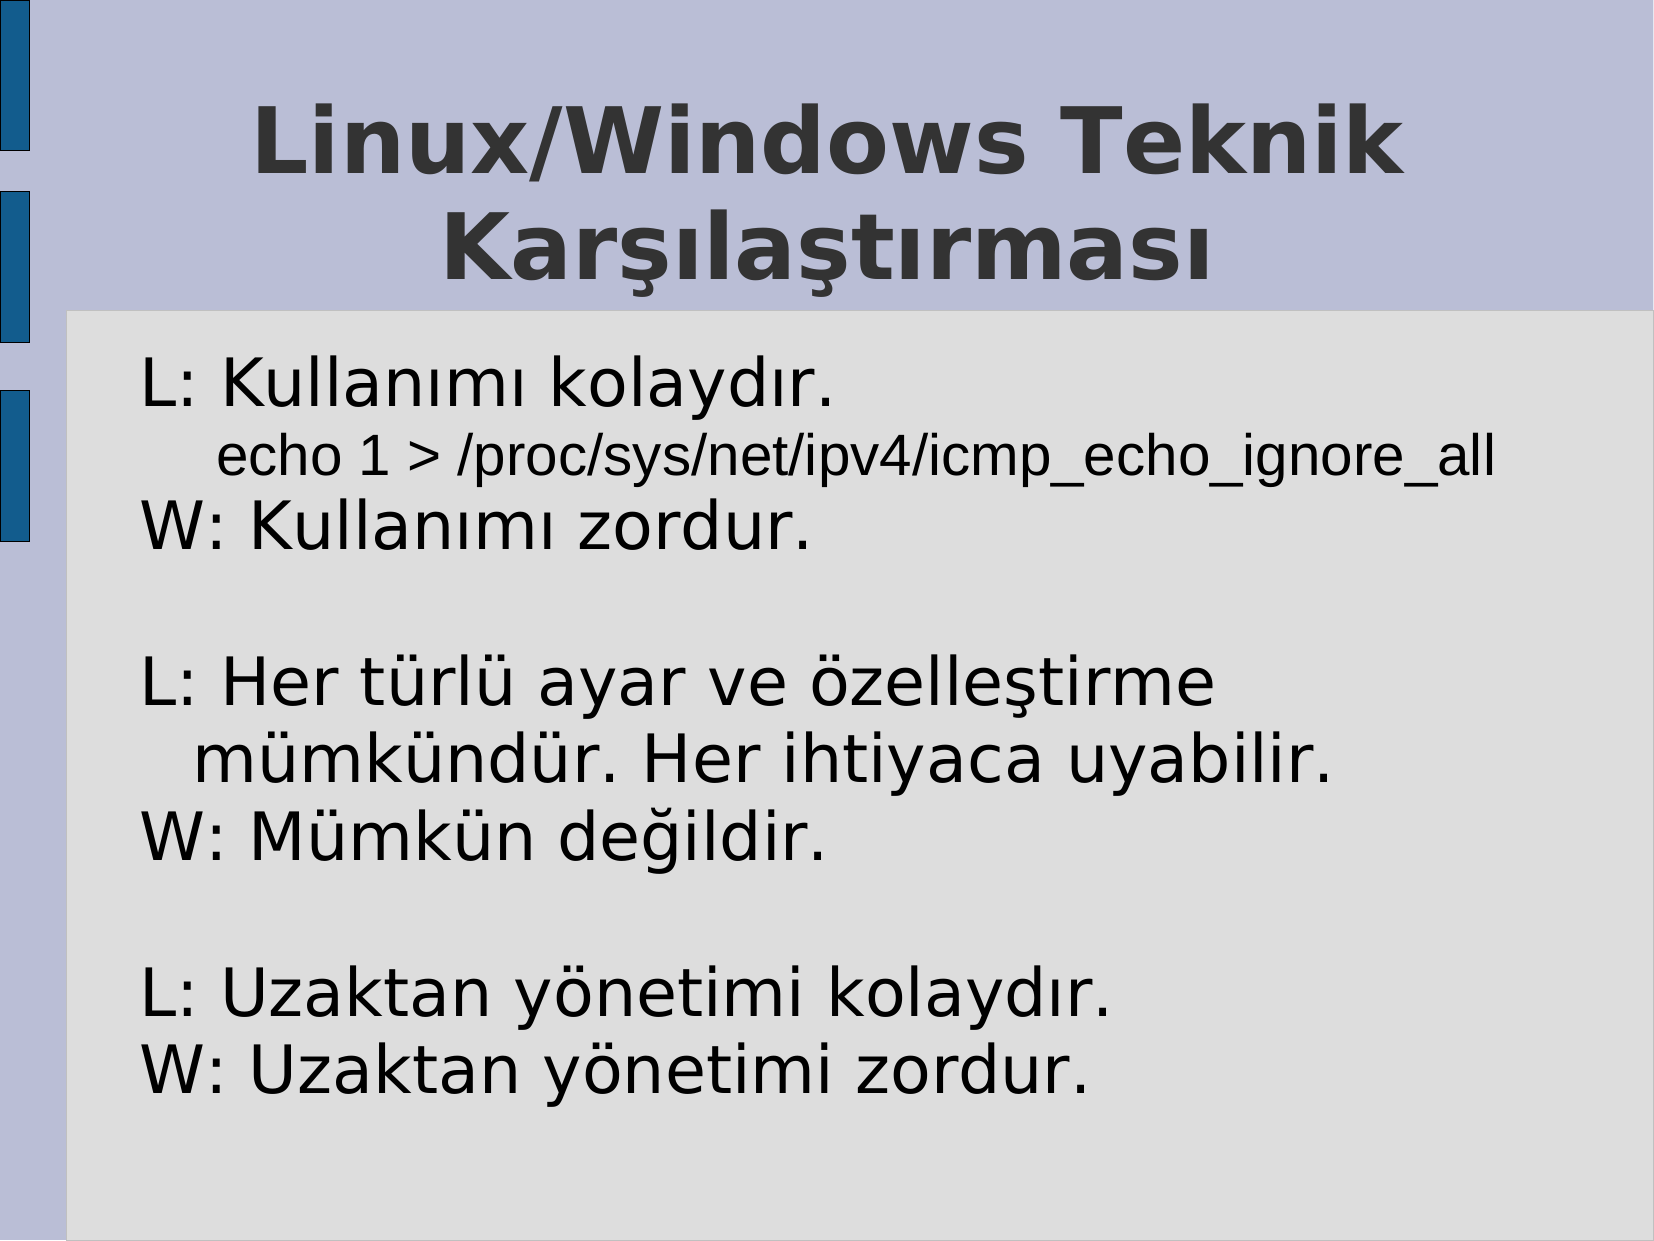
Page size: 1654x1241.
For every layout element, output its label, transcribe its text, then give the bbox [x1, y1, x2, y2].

title Linux/Windows Teknik Karşılaştırması [121, 87, 1534, 302]
list L: Kullanımı kolaydır. echo 1 > /proc/sys/net/ipv4/icmp_echo_ignore_all W: Kullanımı zordur. L: Her türlü ayar ve özelleştirme mümkündür. Her ihtiyaca uyabilir. W: Mümkün değildir. L: Uzaktan yönetimi kolaydır. W: Uzaktan yönetimi zordur. [121, 344, 1534, 1181]
